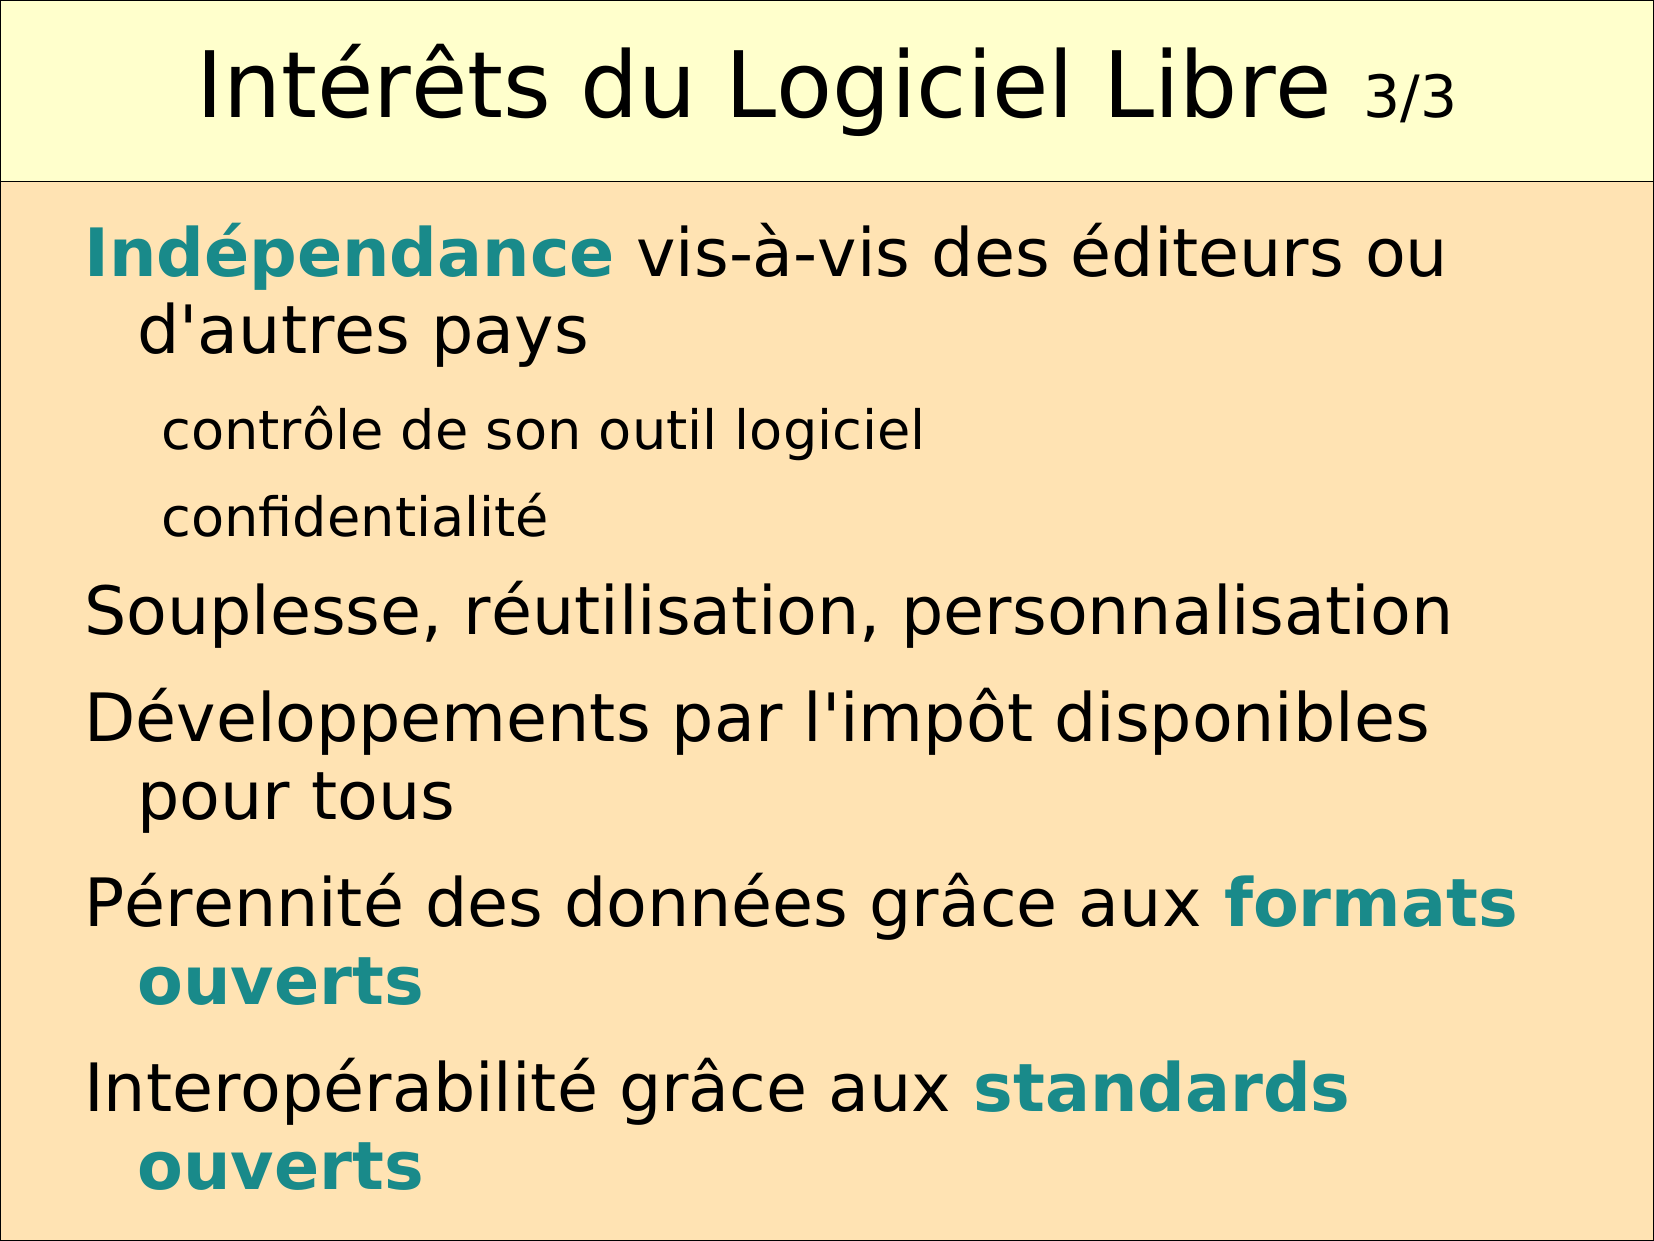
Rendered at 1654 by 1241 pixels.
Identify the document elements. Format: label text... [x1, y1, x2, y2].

list Indépendance vis-à-vis des éditeurs ou d'autres pays contrôle de son outil logiciel confidentialité Souplesse, réutilisation, personnalisation Développements par l'impôt disponibles pour tous Pérennité des données grâce aux formats ouverts Interopérabilité grâce aux standards ouverts [66, 214, 1555, 1206]
title Intérêts du Logiciel Libre 3/3 [0, 0, 1654, 173]
